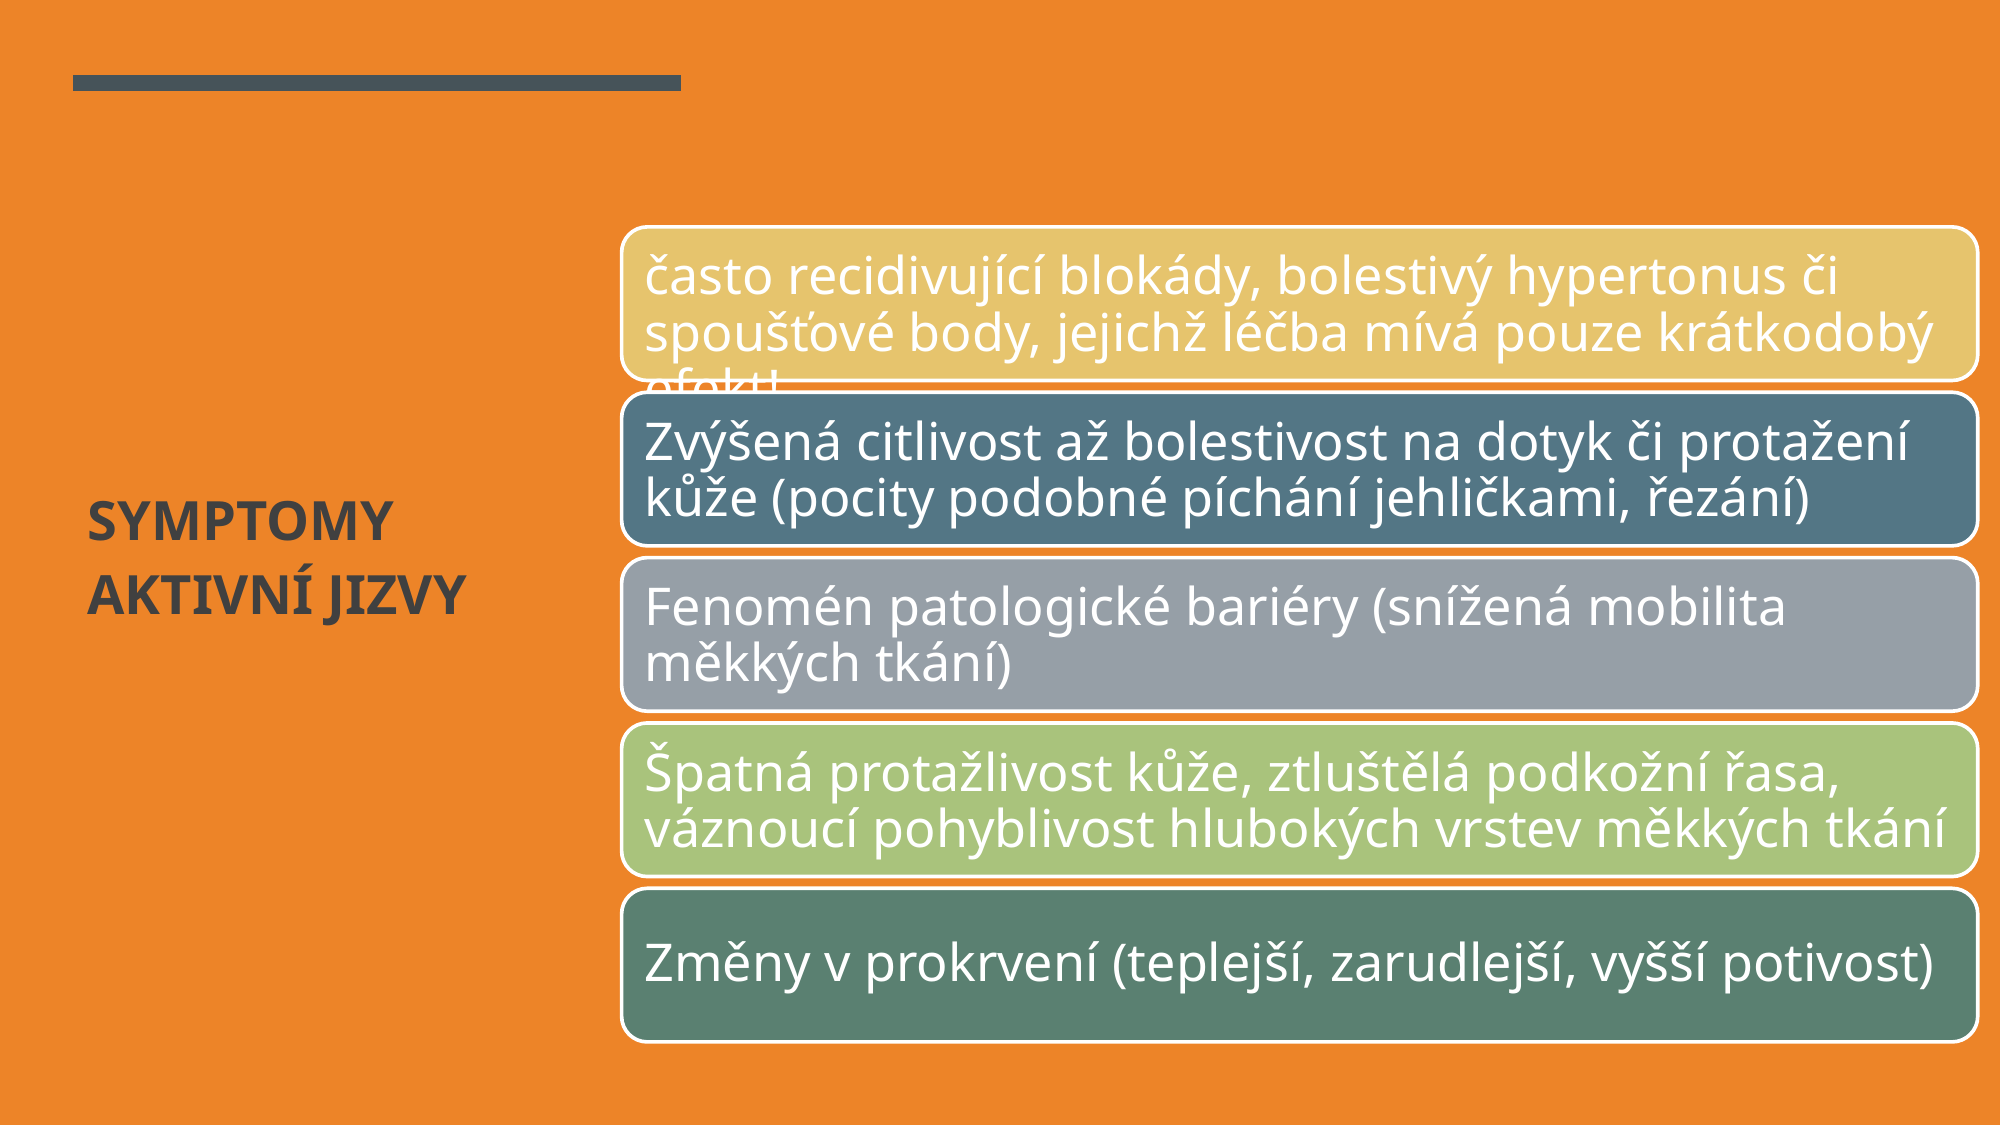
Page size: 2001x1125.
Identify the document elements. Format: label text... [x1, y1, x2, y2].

text_box Fenomén patologické bariéry (snížená mobilita měkkých tkání) [621, 557, 1978, 712]
text_box Zvýšená citlivost až bolestivost na dotyk či protažení kůže (pocity podobné píchání jehličkami, řezání) [621, 392, 1978, 546]
text_box Změny v prokrvení (teplejší, zarudlejší, vyšší potivost) [621, 888, 1978, 1042]
text_box často recidivující blokády, bolestivý hypertonus či spoušťové body, jejichž léčba mívá pouze krátkodobý efekt! [621, 226, 1978, 381]
title SYMPTOMY AKTIVNÍ JIZVY [72, 170, 574, 943]
text_box Špatná protažlivost kůže, ztluštělá podkožní řasa, váznoucí pohyblivost hlubokých vrstev měkkých tkání [621, 722, 1978, 877]
text_box [0, 0, 2000, 1125]
